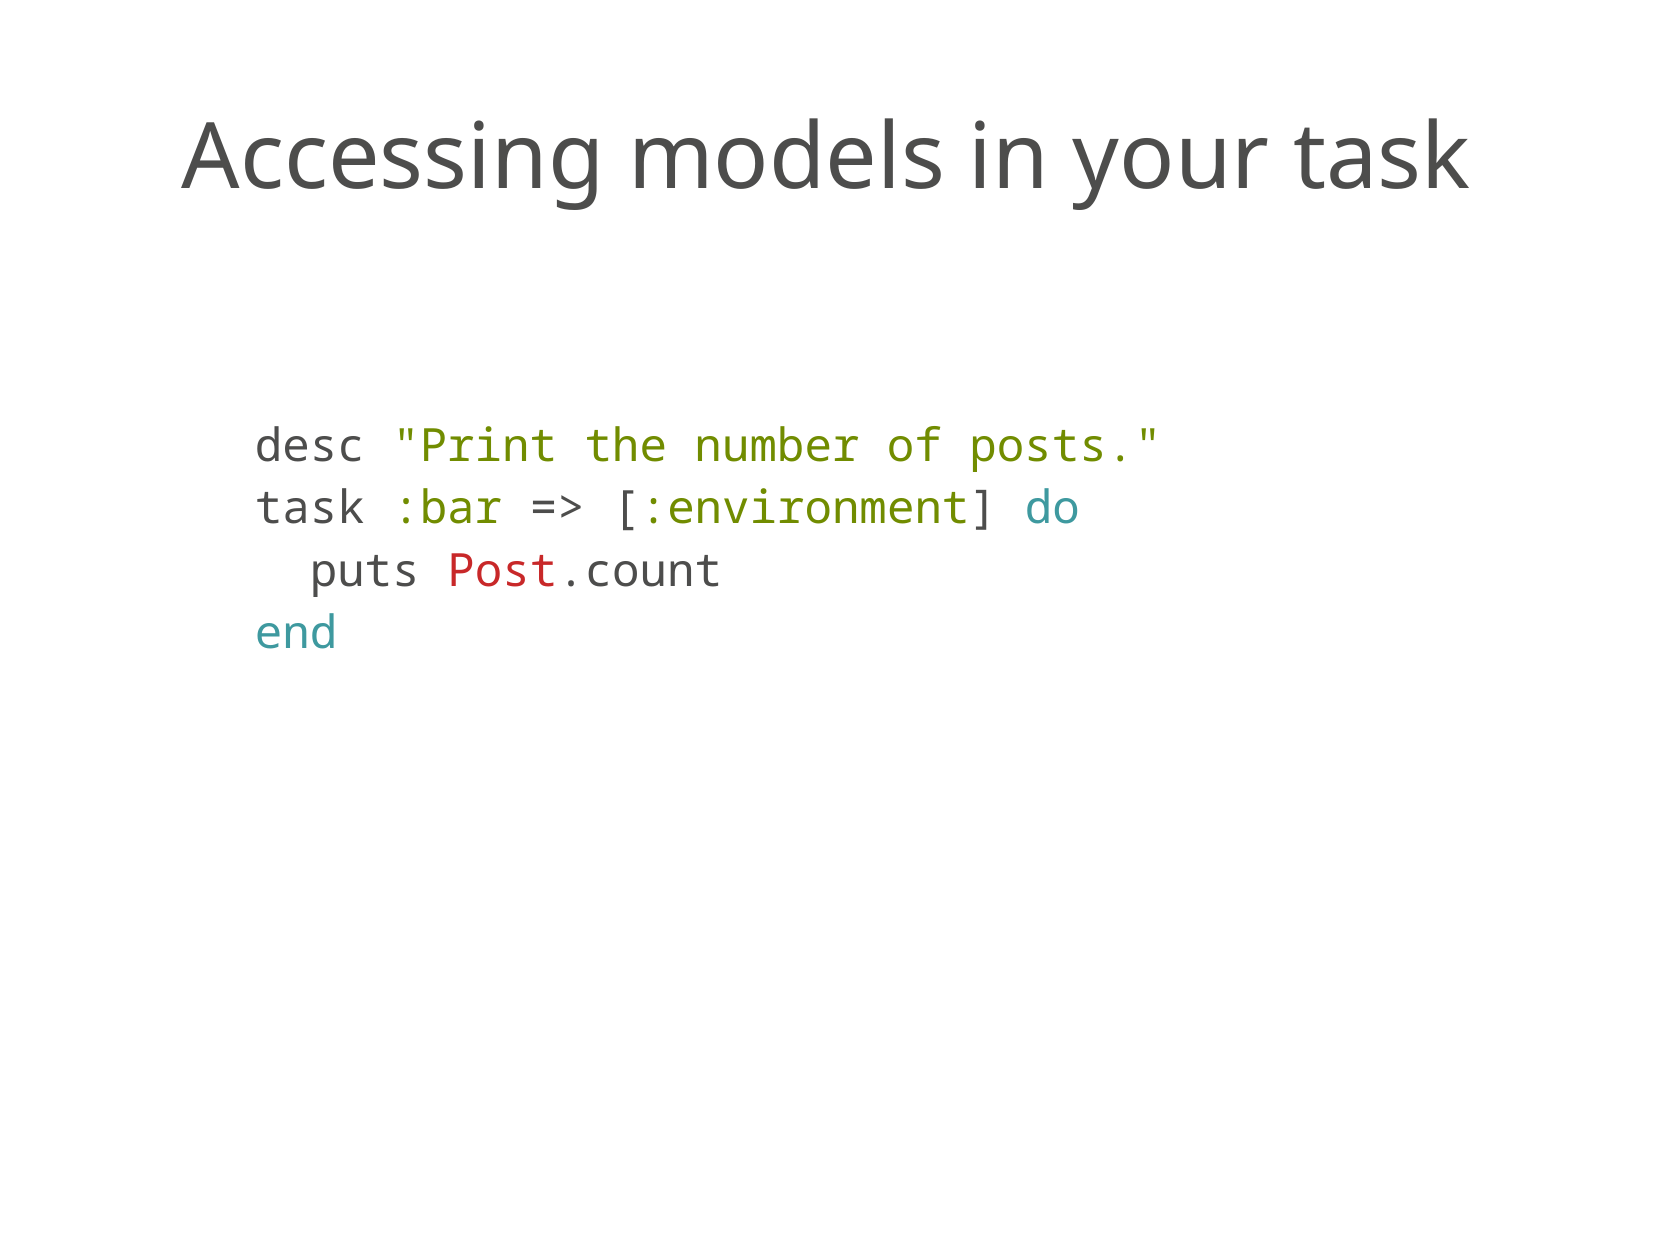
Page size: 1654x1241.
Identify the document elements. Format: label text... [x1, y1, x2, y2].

title Accessing models in your task [82, 49, 1571, 257]
text_box desc "Print the number of posts." task :bar => [:environment] do puts Post.count end [240, 405, 1366, 811]
